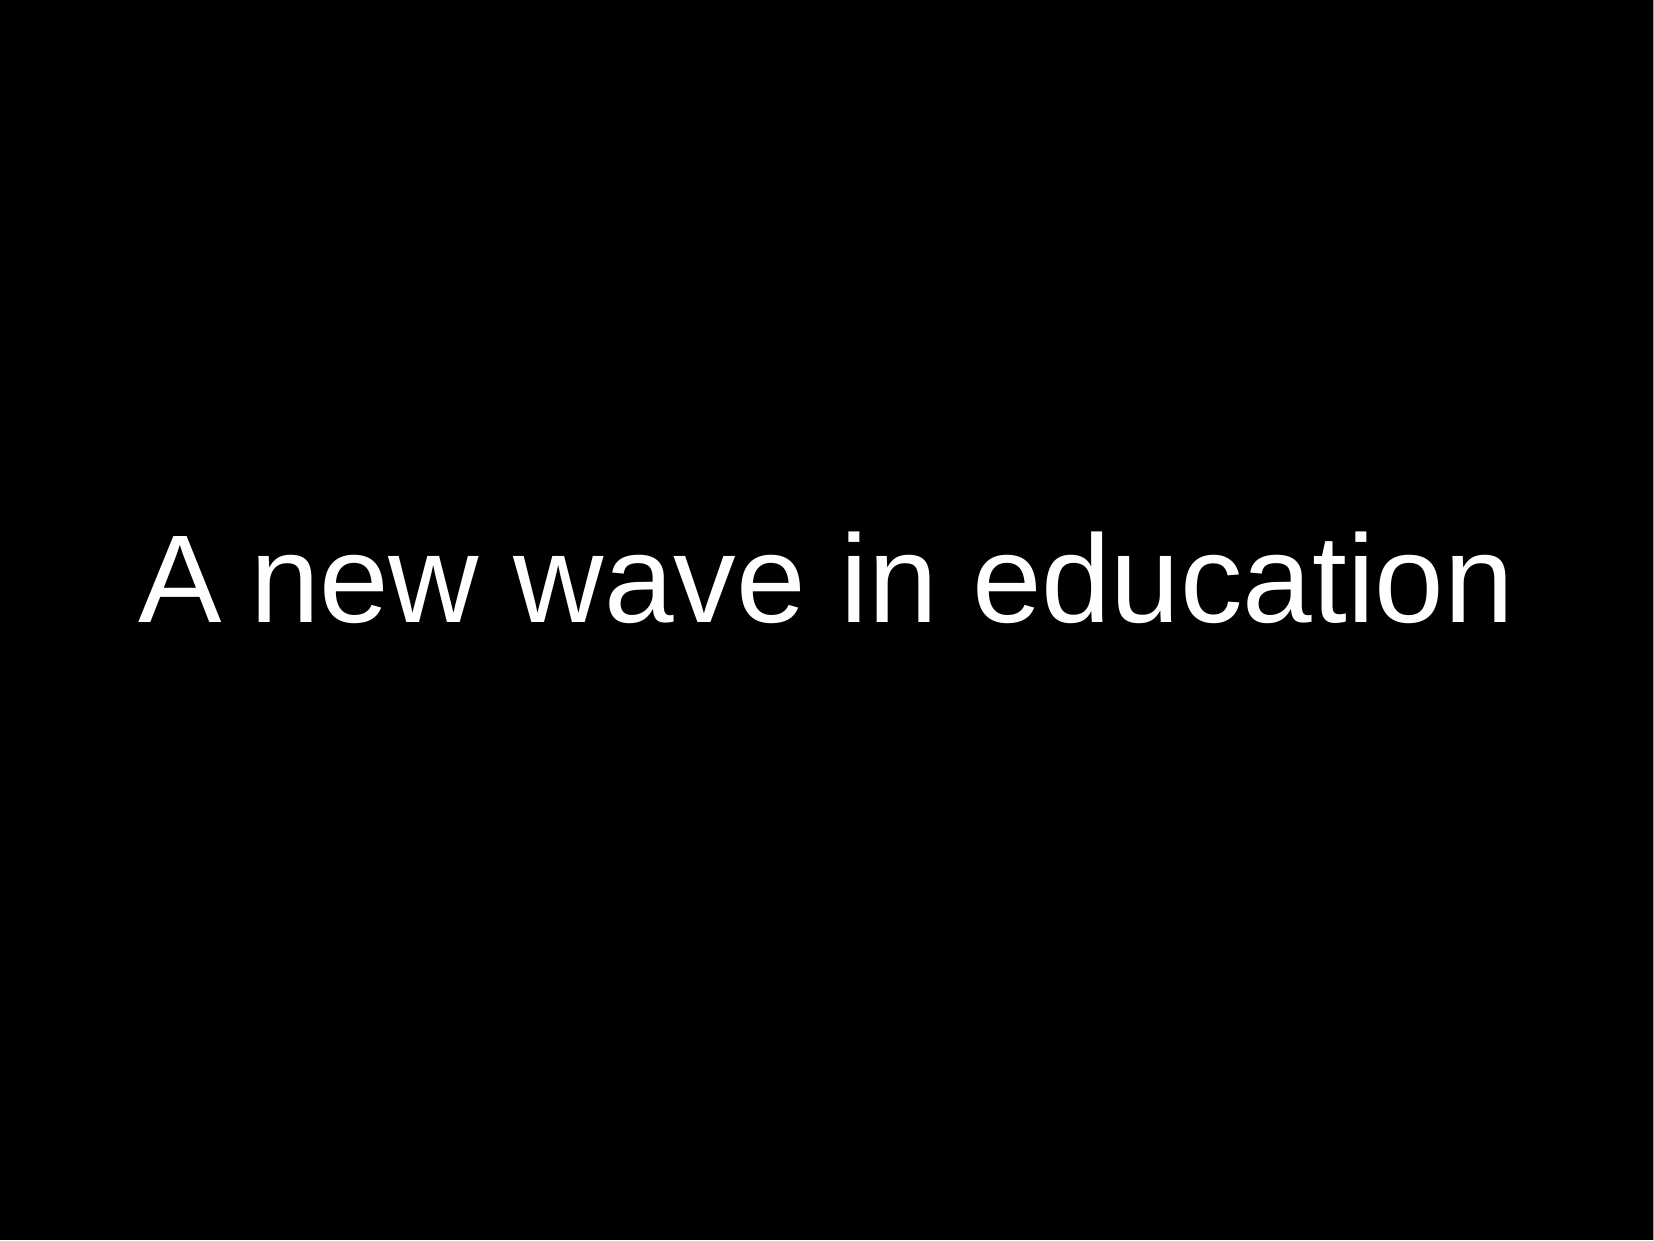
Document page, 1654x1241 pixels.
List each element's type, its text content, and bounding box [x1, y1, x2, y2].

subtitle A new wave in education [82, 56, 1571, 1102]
